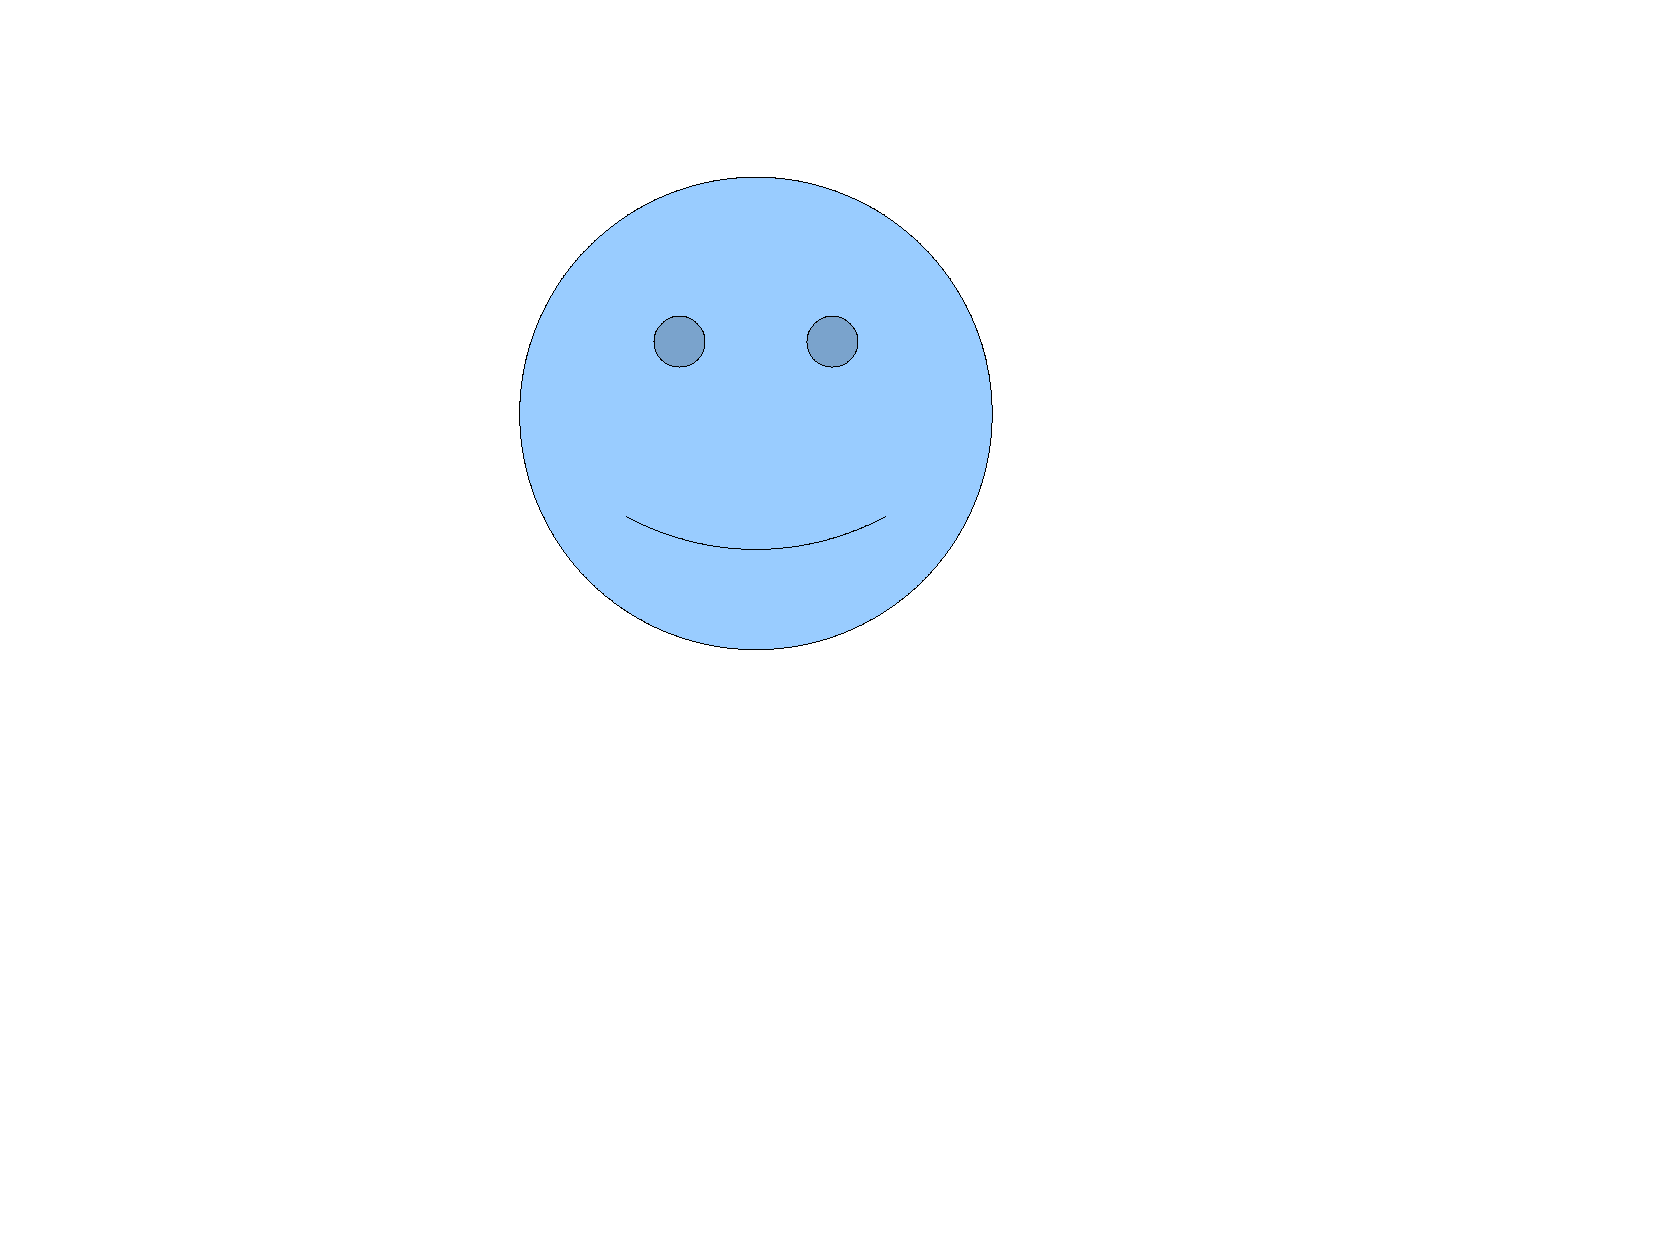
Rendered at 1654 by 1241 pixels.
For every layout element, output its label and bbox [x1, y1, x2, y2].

text_box [519, 177, 993, 650]
